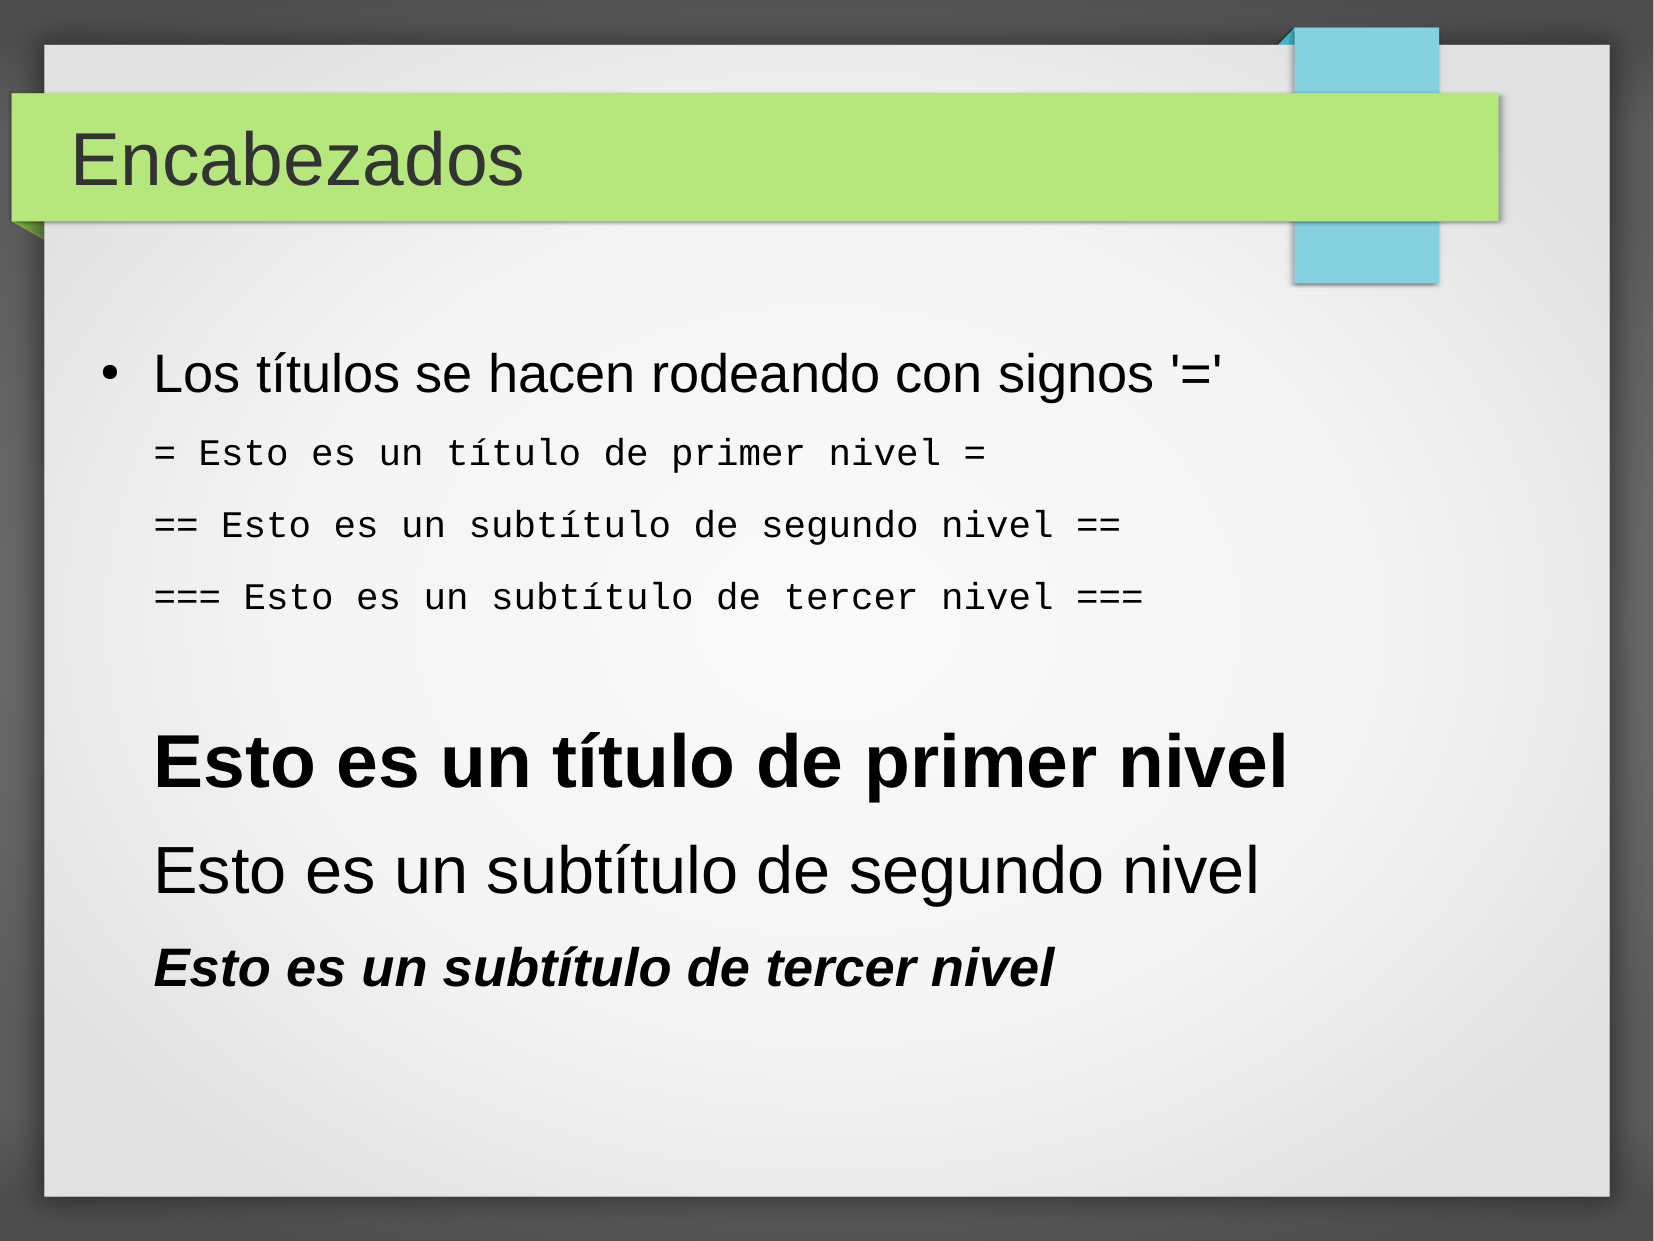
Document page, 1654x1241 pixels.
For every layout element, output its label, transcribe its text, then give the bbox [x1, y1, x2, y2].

list Esto es un título de primer nivel Esto es un subtítulo de segundo nivel Esto es un subtítulo de tercer nivel [82, 719, 1538, 1063]
list Los títulos se hacen rodeando con signos '=' = Esto es un título de primer nivel = == Esto es un subtítulo de segundo nivel == === Esto es un subtítulo de tercer nivel === [82, 343, 1538, 687]
picture [0, 0, 1654, 1241]
title Encabezados [70, 106, 1229, 213]
